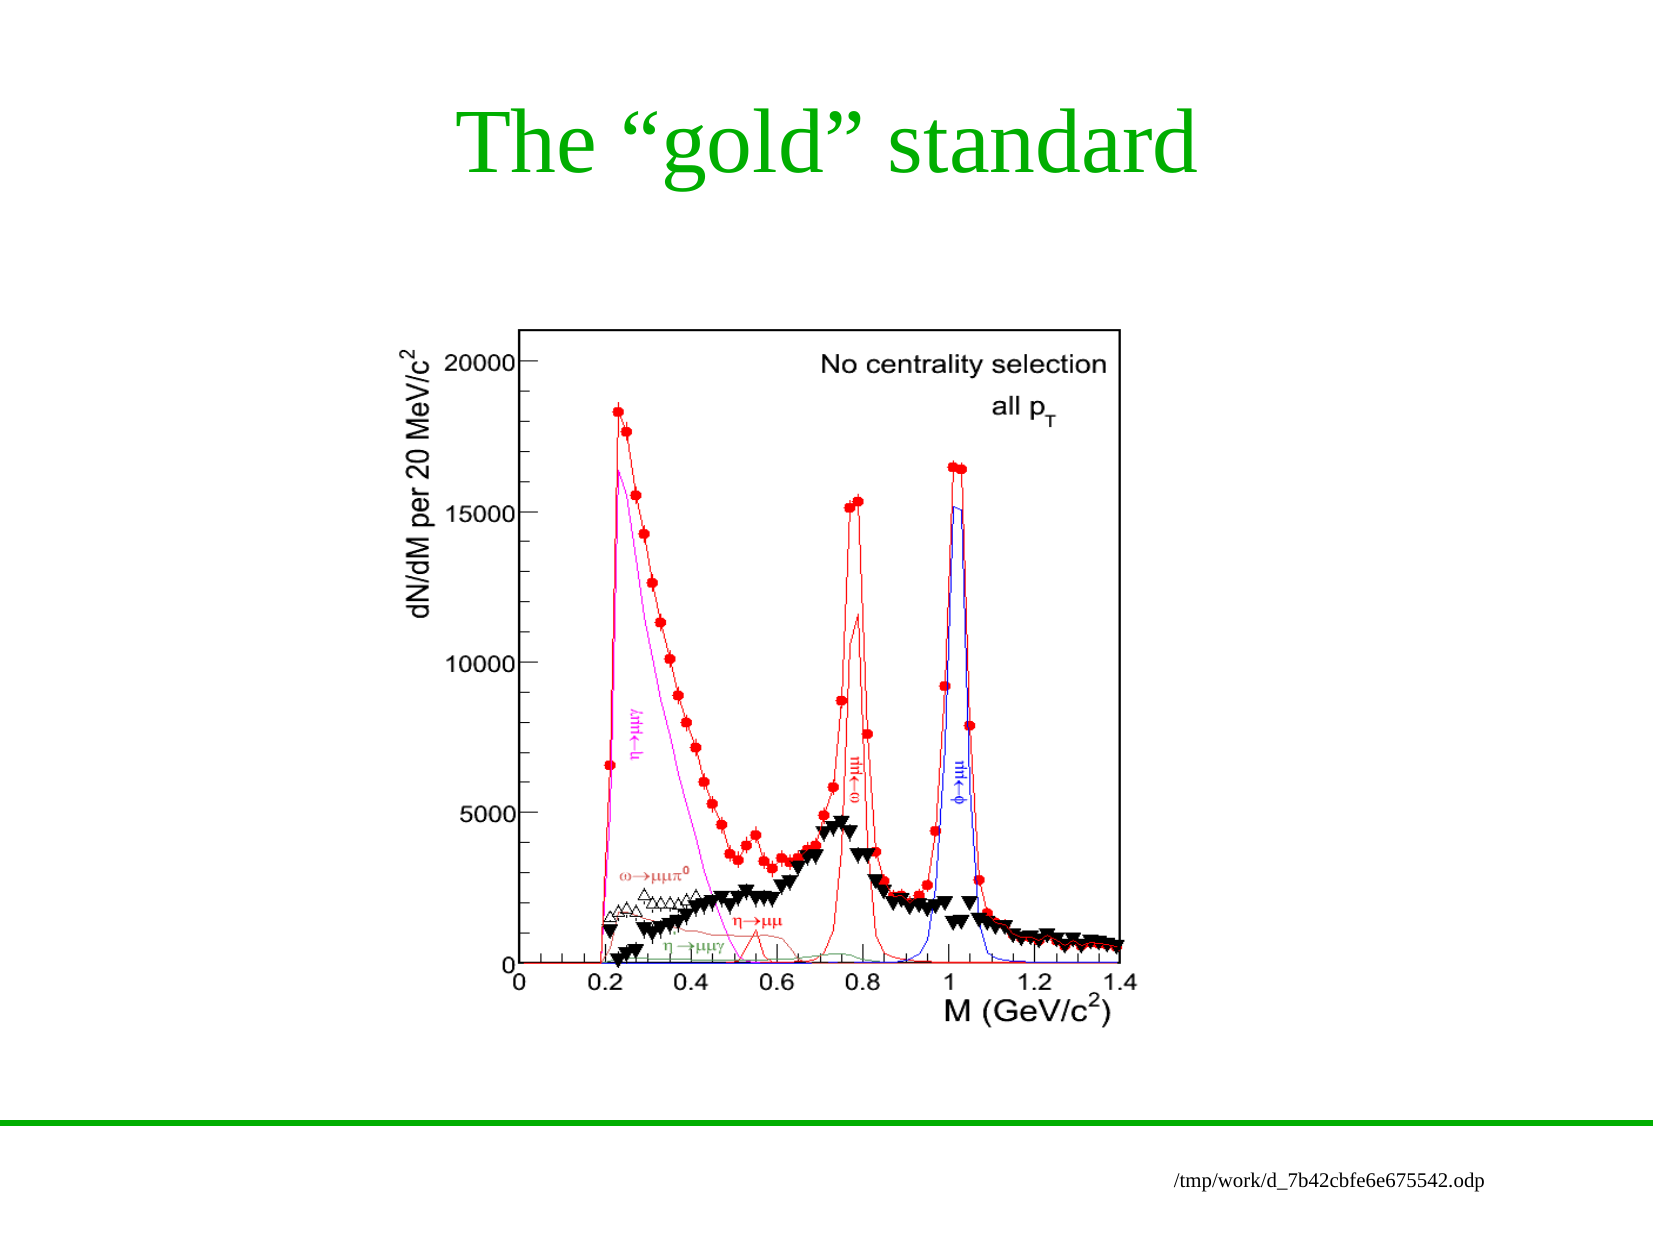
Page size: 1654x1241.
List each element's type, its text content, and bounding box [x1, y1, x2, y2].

title The “gold” standard [121, 37, 1534, 245]
picture [397, 252, 1148, 1042]
